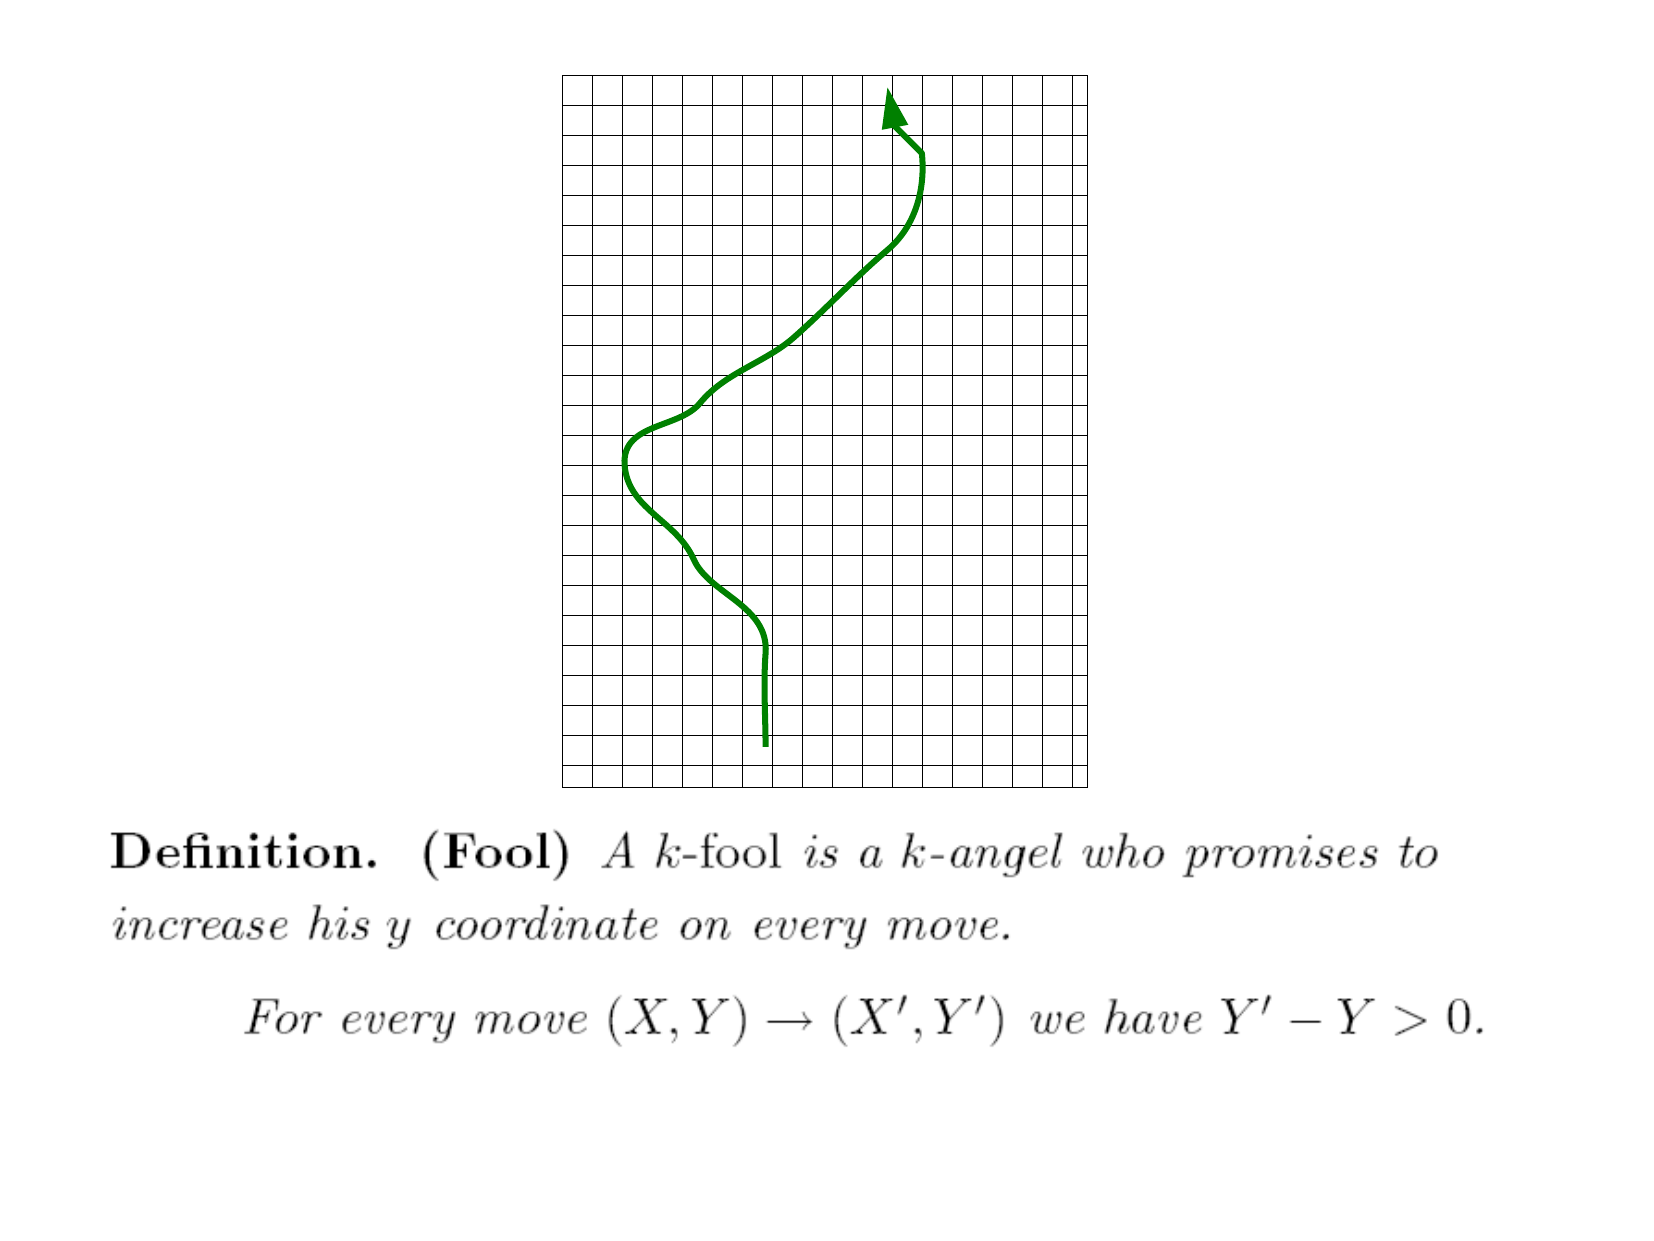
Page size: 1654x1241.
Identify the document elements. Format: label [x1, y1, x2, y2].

text_box [562, 75, 1088, 788]
picture [106, 824, 1501, 1060]
